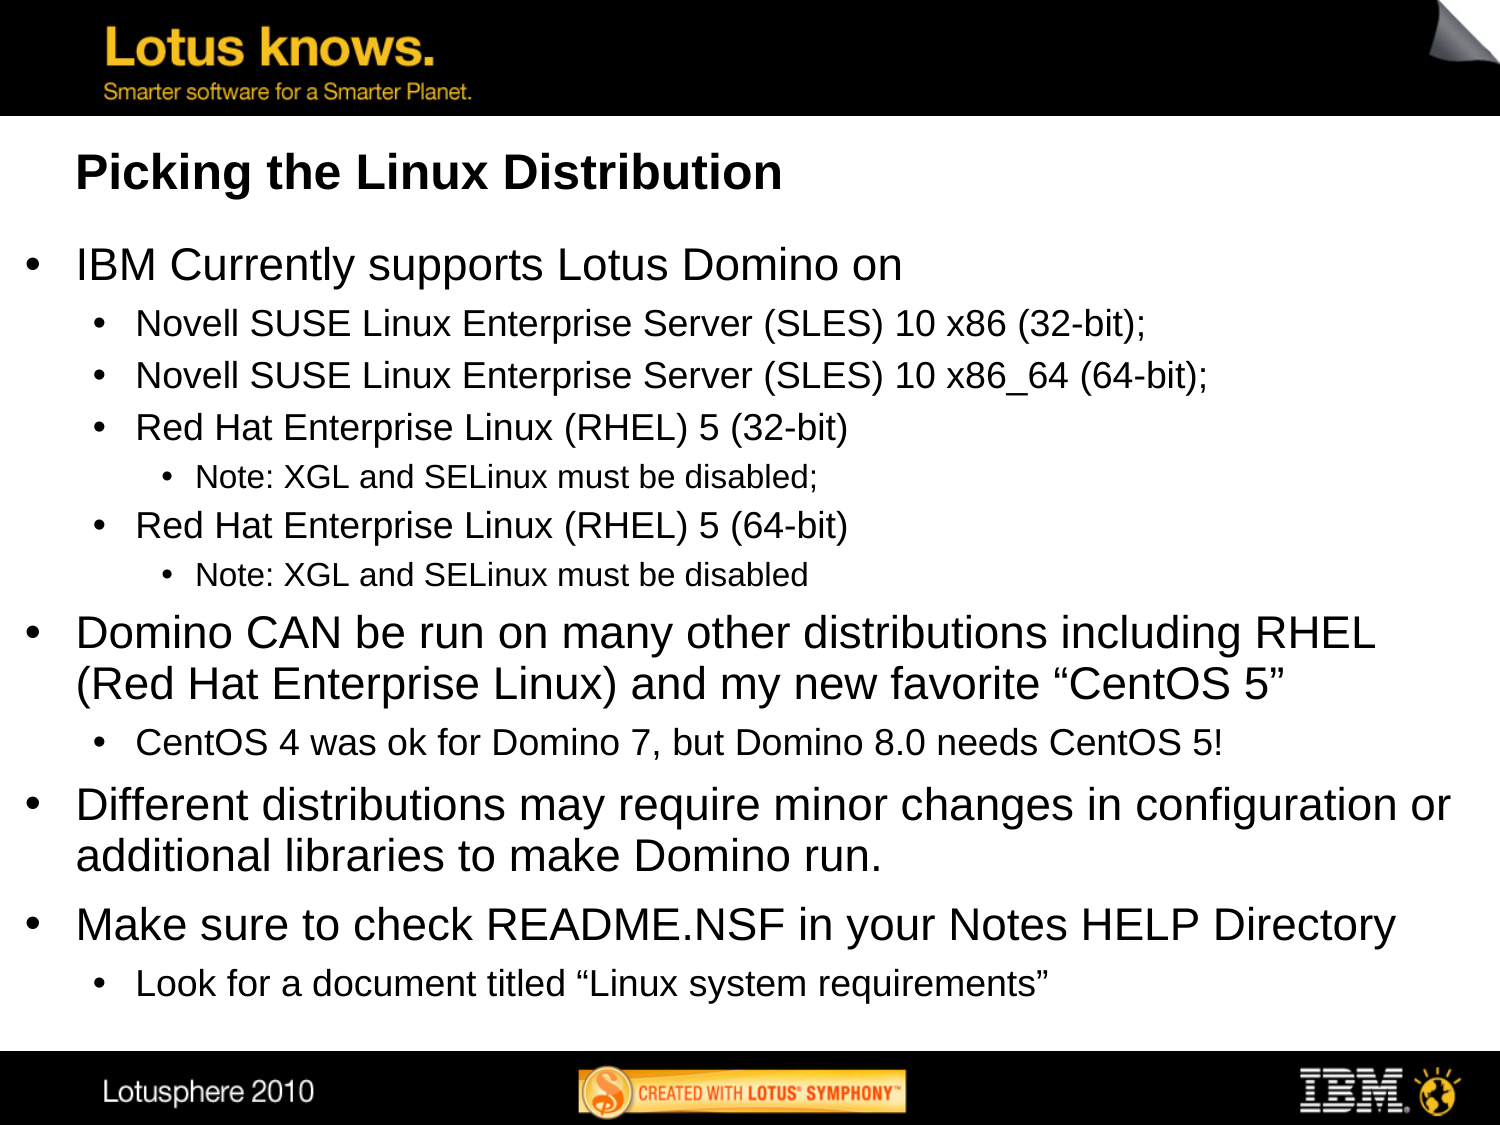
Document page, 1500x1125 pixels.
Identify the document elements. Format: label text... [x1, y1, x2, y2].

picture [0, 1053, 1500, 1125]
title Picking the Linux Distribution [74, 137, 1475, 200]
picture [0, 0, 1500, 114]
list IBM Currently supports Lotus Domino on Novell SUSE Linux Enterprise Server (SLES) 10 x86 (32-bit); Novell SUSE Linux Enterprise Server (SLES) 10 x86_64 (64-bit); Red Hat Enterprise Linux (RHEL) 5 (32-bit) Note: XGL and SELinux must be disabled; Red Hat Enterprise Linux (RHEL) 5 (64-bit) Note: XGL and SELinux must be disabled Domino CAN be run on many other distributions including RHEL (Red Hat Enterprise Linux) and my new favorite “CentOS 5” CentOS 4 was ok for Domino 7, but Domino 8.0 needs CentOS 5! Different distributions may require minor changes in configuration or additional libraries to make Domino run. Make sure to check README.NSF in your Notes HELP Directory Look for a document titled “Linux system requirements” [24, 237, 1476, 1062]
